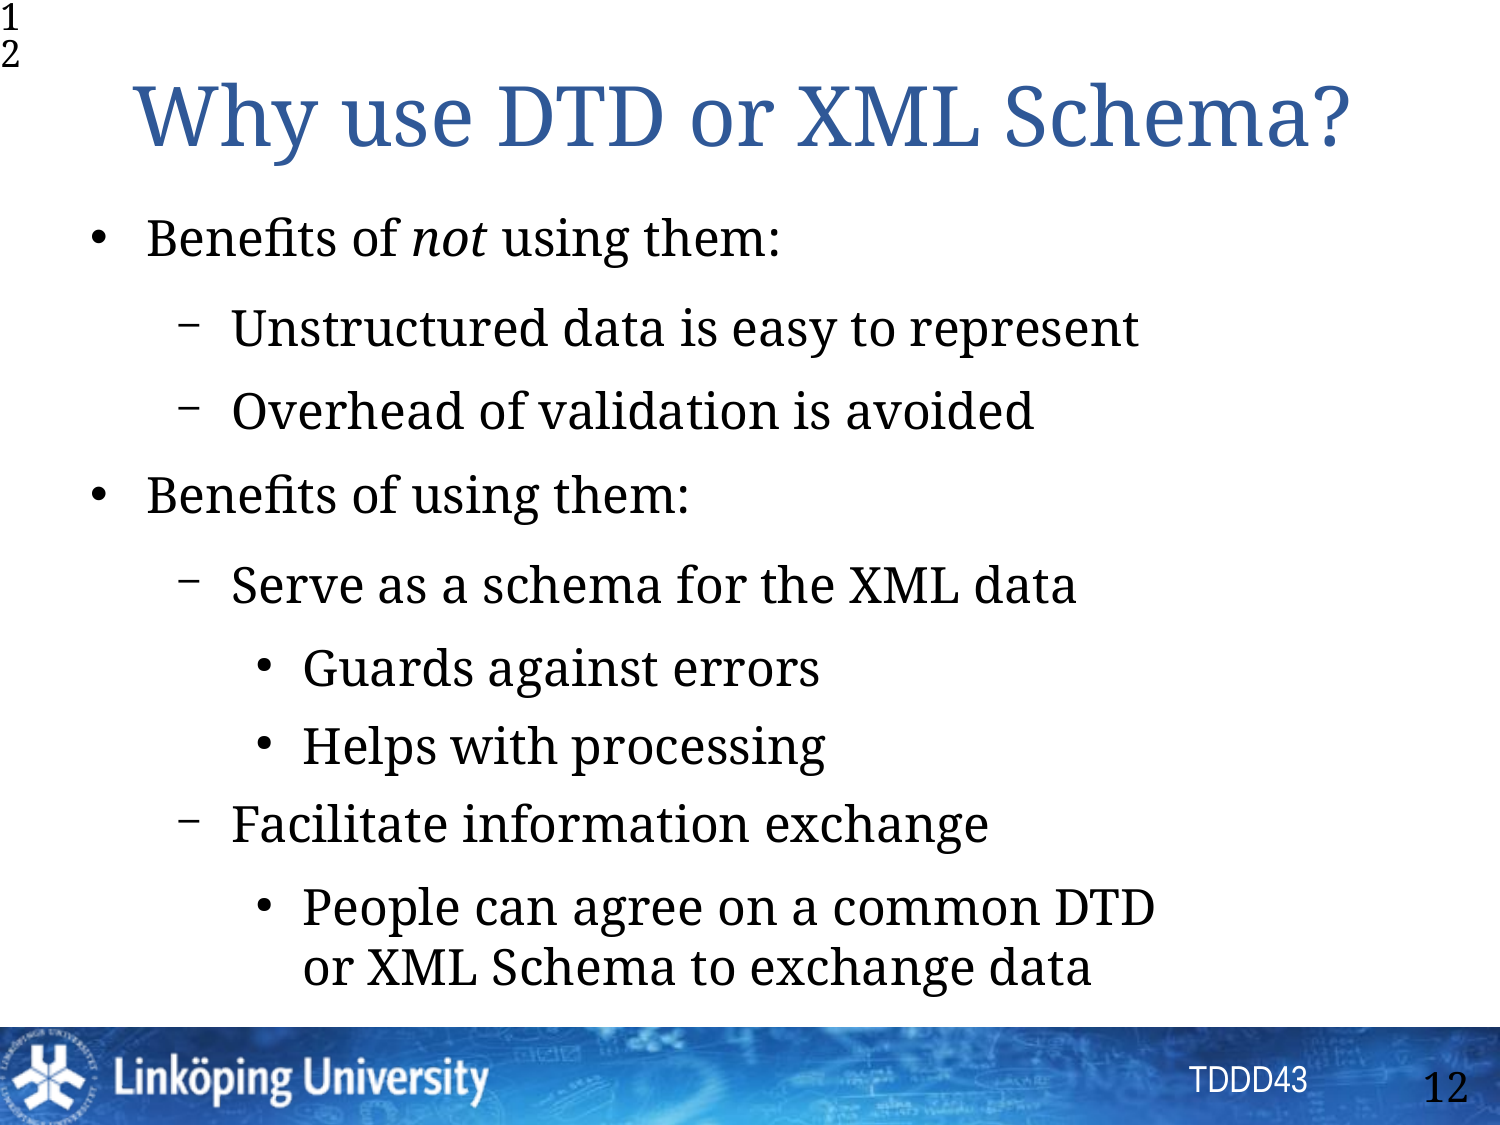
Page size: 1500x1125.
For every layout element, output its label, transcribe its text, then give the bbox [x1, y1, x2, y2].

picture [0, 1027, 1500, 1125]
list Benefits of not using them: Unstructured data is easy to represent Overhead of validation is avoided Benefits of using them: Serve as a schema for the XML data Guards against errors Helps with processing Facilitate information exchange People can agree on a common DTD or XML Schema to exchange data [75, 199, 1425, 1005]
text_box <number> [1407, 1053, 1500, 1114]
title Why use DTD or XML Schema? [67, 30, 1418, 171]
